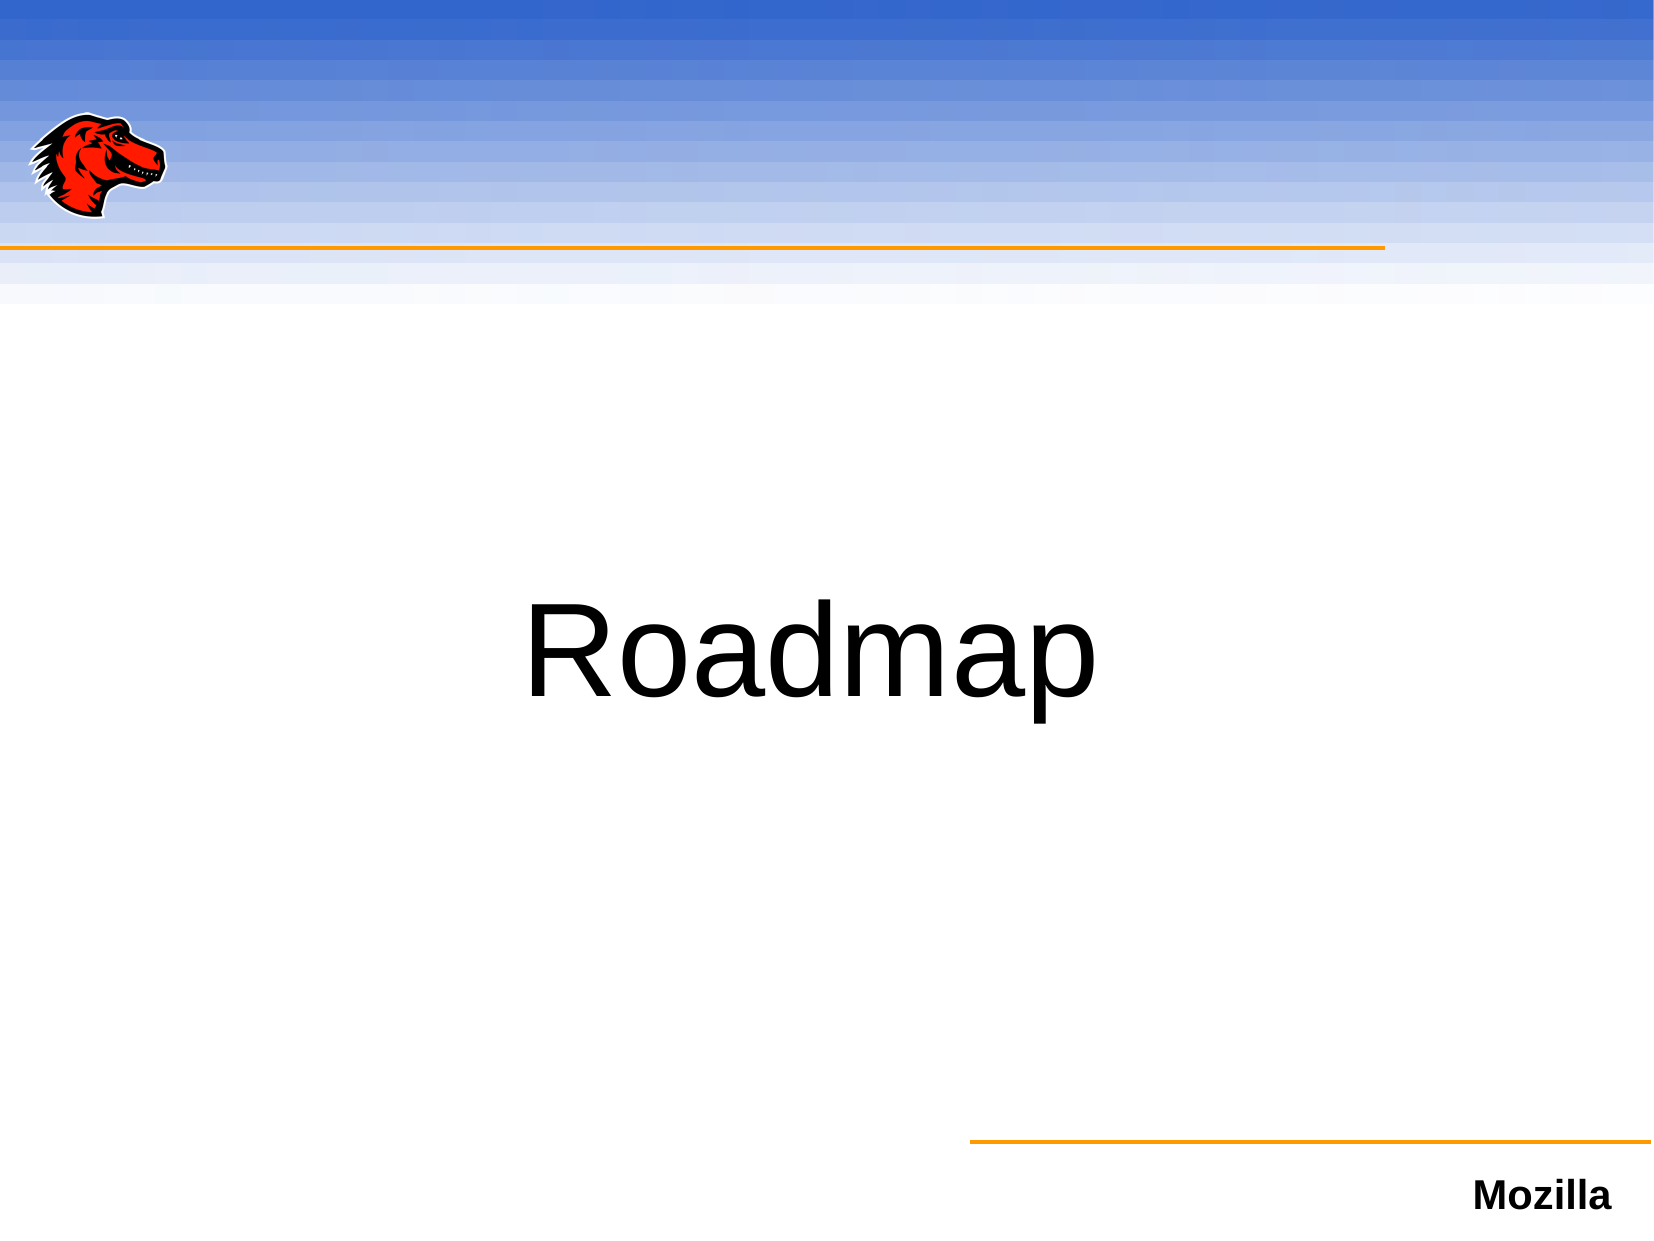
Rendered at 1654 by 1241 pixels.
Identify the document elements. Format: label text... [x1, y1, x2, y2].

subtitle Roadmap [82, 290, 1538, 1010]
picture [0, 0, 1654, 1241]
